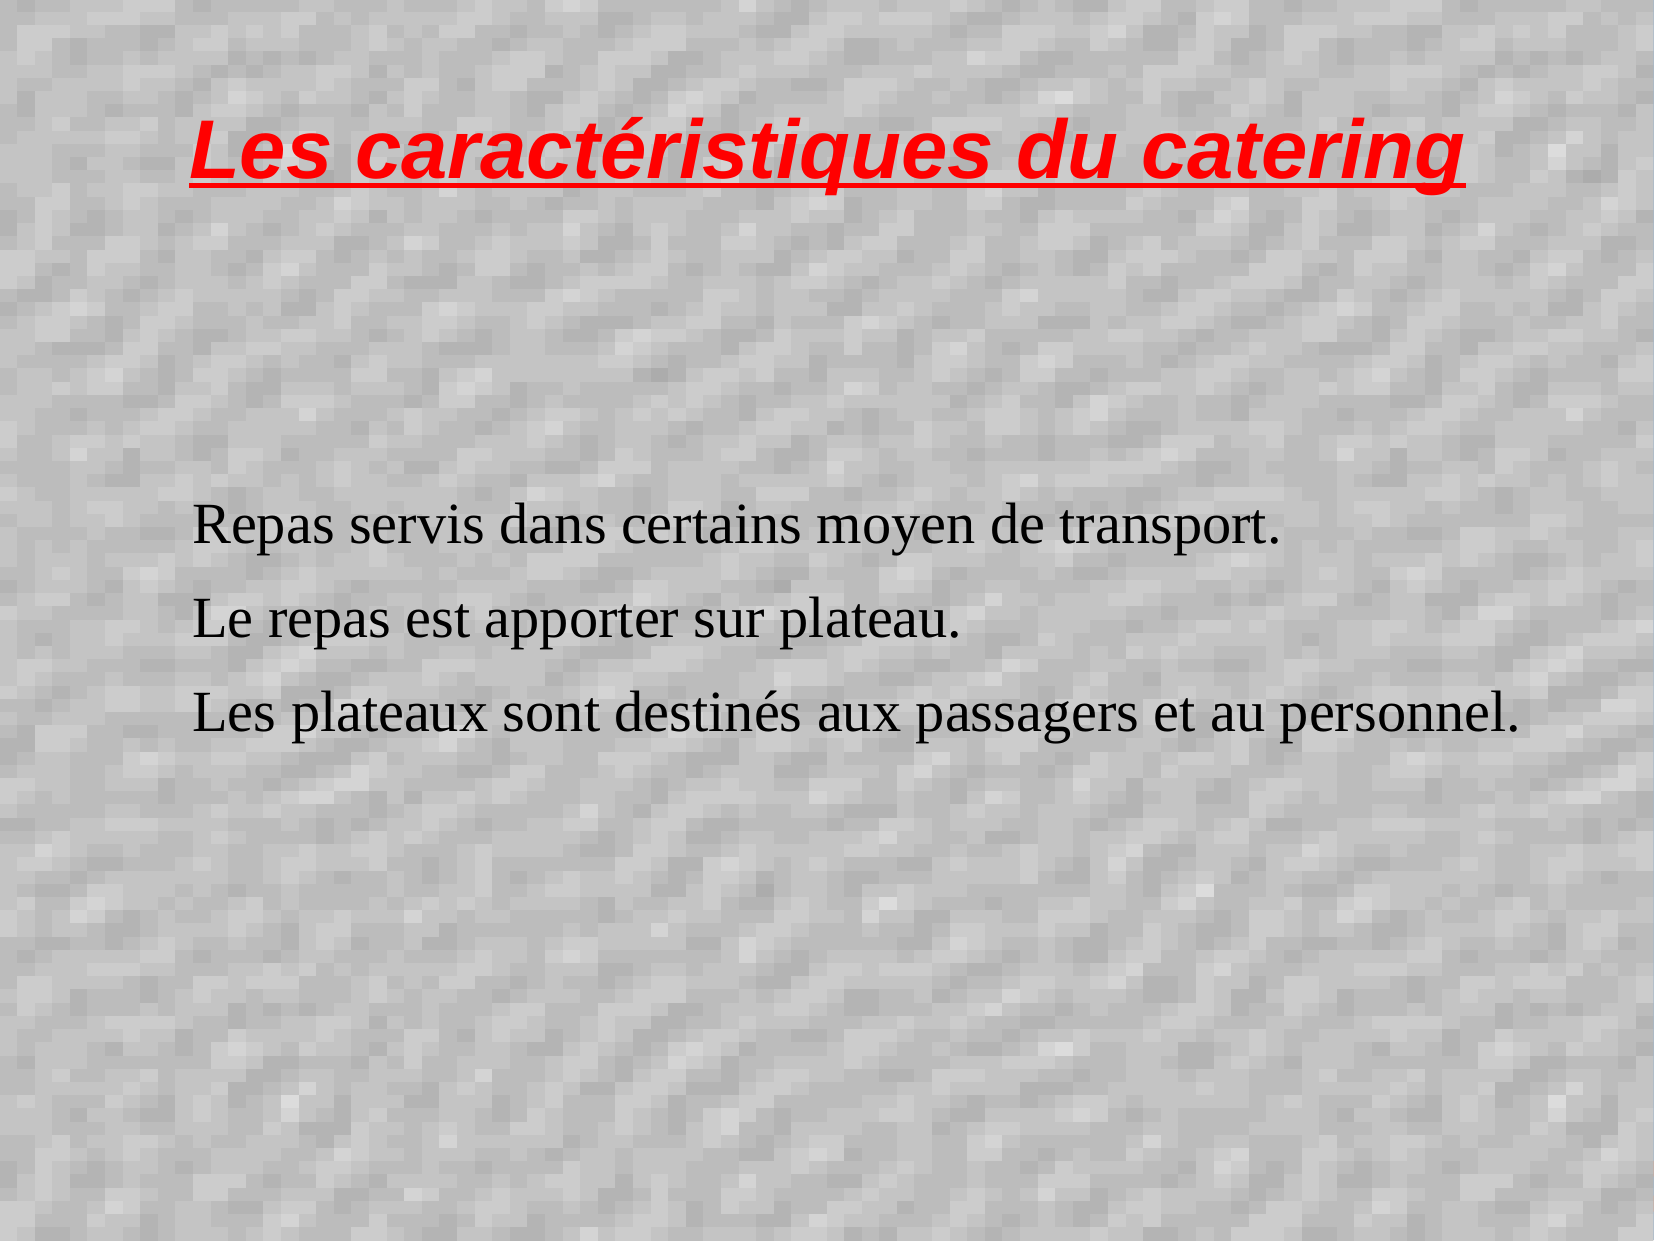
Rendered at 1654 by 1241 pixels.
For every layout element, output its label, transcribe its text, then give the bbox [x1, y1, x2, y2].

title Les caractéristiques du catering [121, 46, 1534, 254]
list Repas servis dans certains moyen de transport. Le repas est apporter sur plateau. Les plateaux sont destinés aux passagers et au personnel. [121, 322, 1561, 1132]
picture [0, 0, 1654, 1241]
